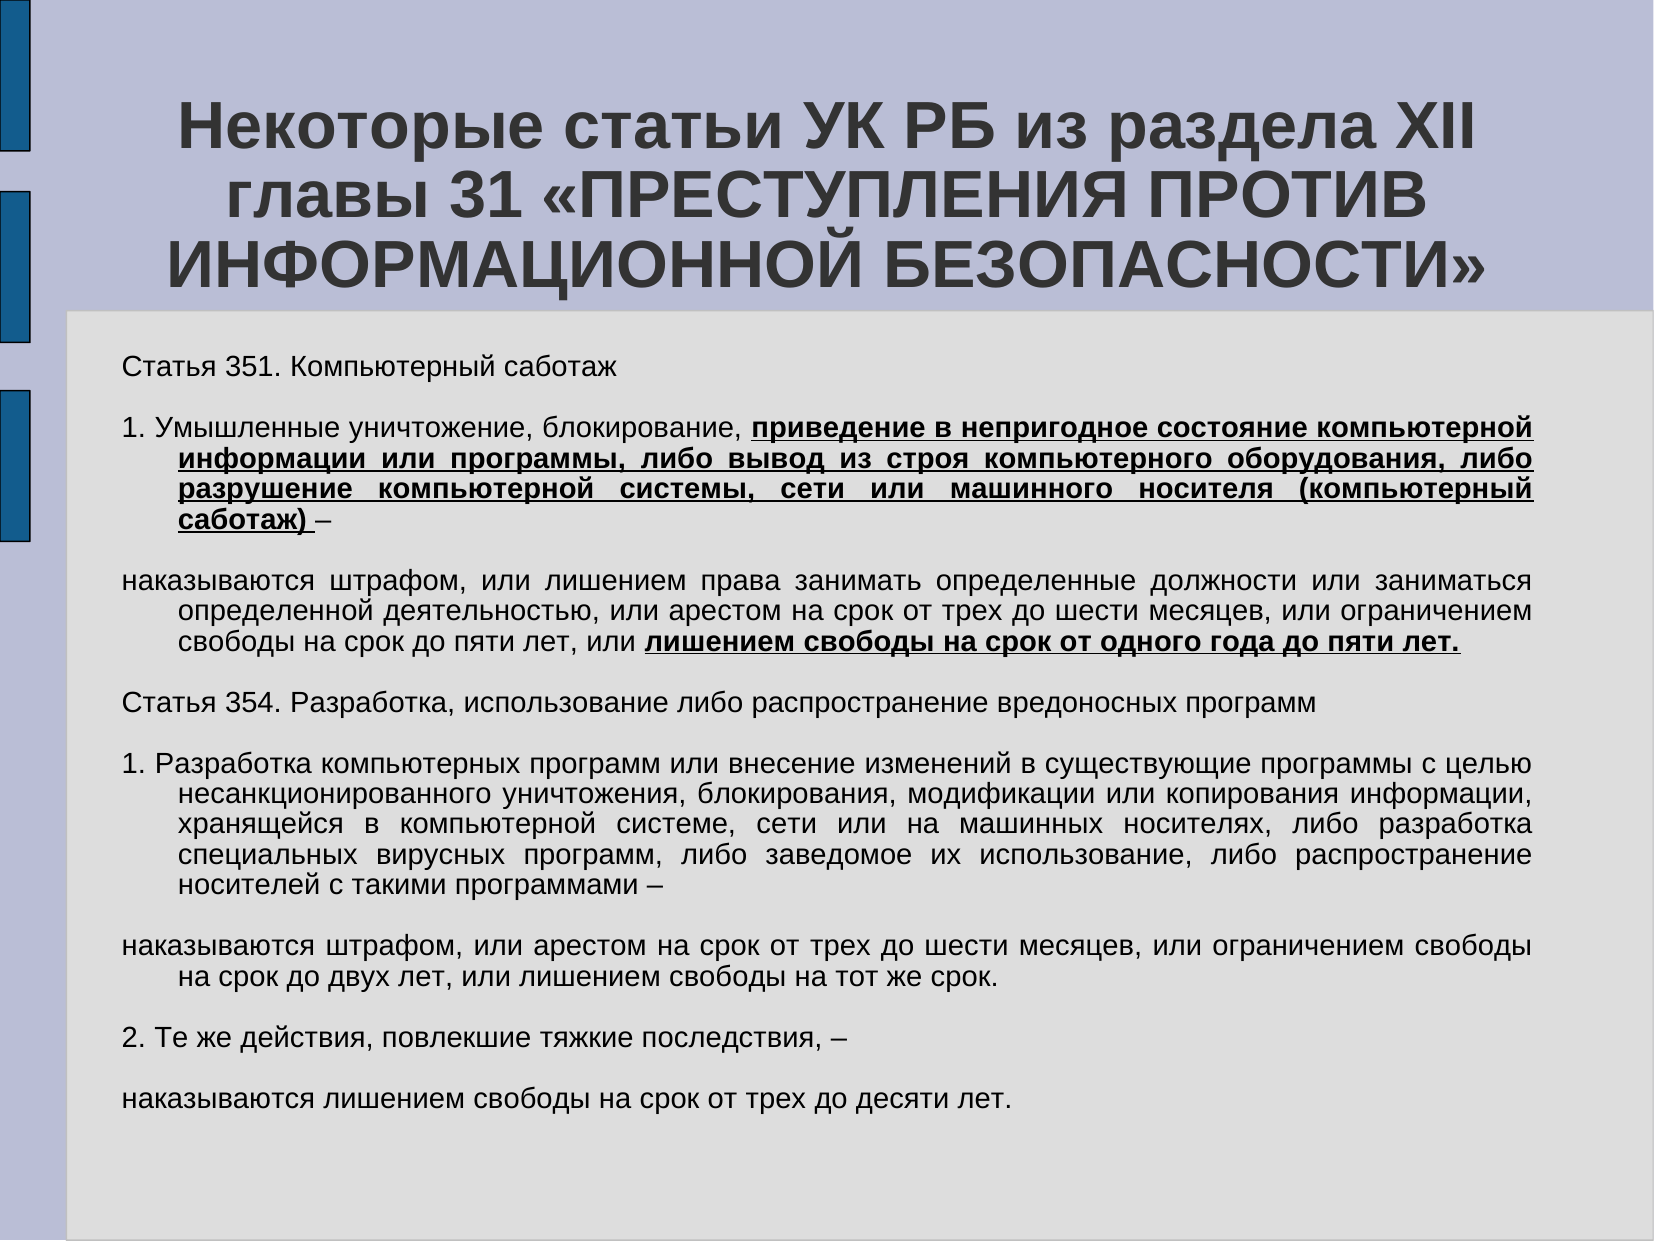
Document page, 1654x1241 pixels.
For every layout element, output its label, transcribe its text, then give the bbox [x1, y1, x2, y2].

title Некоторые статьи УК РБ из раздела XII главы 31 «ПРЕСТУПЛЕНИЯ ПРОТИВ ИНФОРМАЦИОННОЙ БЕЗОПАСНОСТИ» [121, 80, 1534, 309]
subtitle Статья 351. Компьютерный саботаж 1. Умышленные уничтожение, блокирование, приведение в непригодное состояние компьютерной информации или программы, либо вывод из строя компьютерного оборудования, либо разрушение компьютерной системы, сети или машинного носителя (компьютерный саботаж) – наказываются штрафом, или лишением права занимать определенные должности или заниматься определенной деятельностью, или арестом на срок от трех до шести месяцев, или ограничением свободы на срок до пяти лет, или лишением свободы на срок от одного года до пяти лет. Статья 354. Разработка, использование либо распространение вредоносных программ 1. Разработка компьютерных программ или внесение изменений в существующие программы с целью несанкционированного уничтожения, блокирования, модификации или копирования информации, хранящейся в компьютерной системе, сети или на машинных носителях, либо разработка специальных вирусных программ, либо заведомое их использование, либо распространение носителей с такими программами – наказываются штрафом, или арестом на срок от трех до шести месяцев, или ограничением свободы на срок до двух лет, или лишением свободы на тот же срок. 2. Те же действия, повлекшие тяжкие последствия, – наказываются лишением свободы на срок от трех до десяти лет. [121, 323, 1534, 1185]
